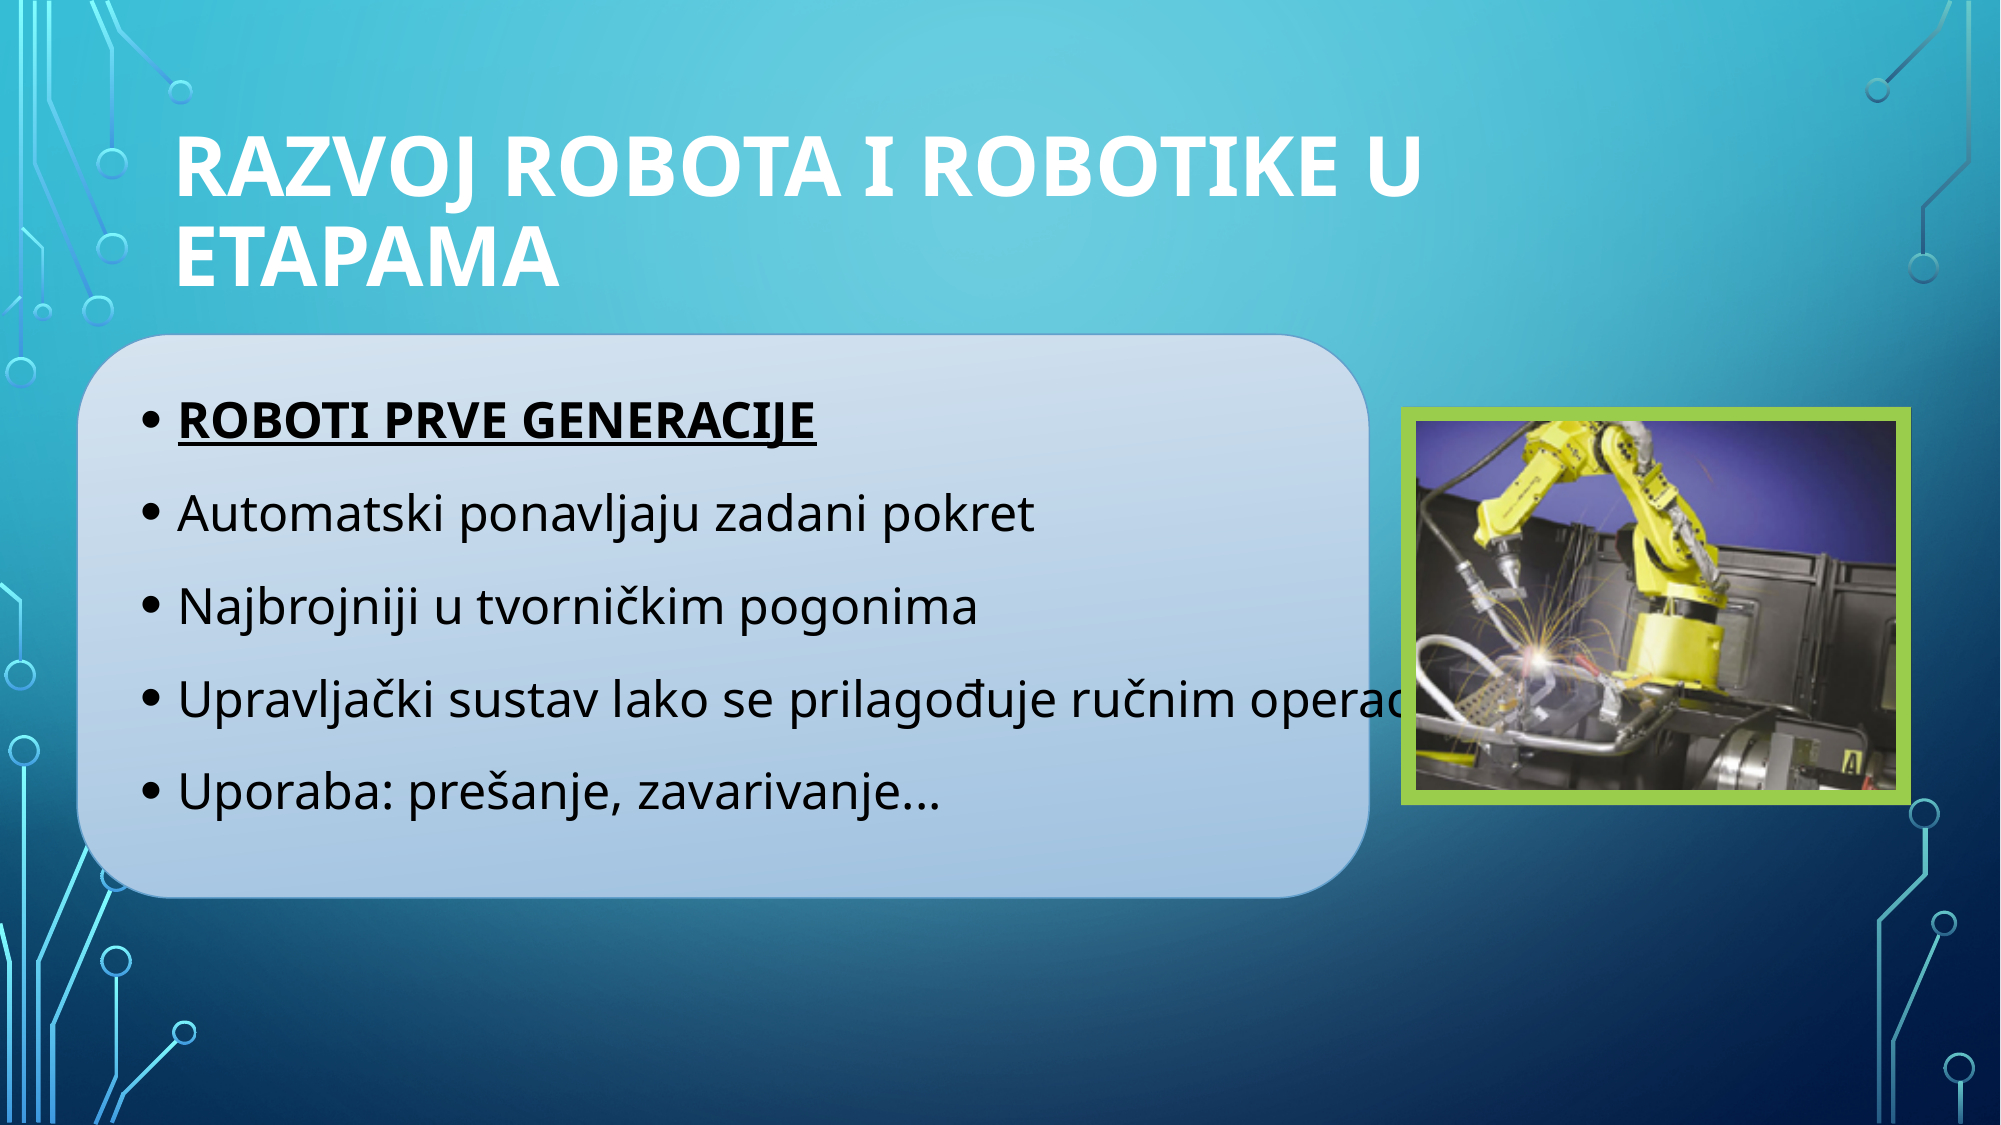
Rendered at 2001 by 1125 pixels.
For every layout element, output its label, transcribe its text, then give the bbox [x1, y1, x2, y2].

picture [1415, 421, 1897, 791]
list ROBOTI PRVE GENERACIJE Automatski ponavljaju zadani pokret Najbrojniji u tvorničkim pogonima Upravljački sustav lako se prilagođuje ručnim operacijama Uporaba: prešanje, zavarivanje... [125, 369, 1751, 951]
text_box [77, 335, 1349, 886]
title RAZVOJ ROBOTA I ROBOTIKE U ETAPAMA [157, 92, 1783, 336]
